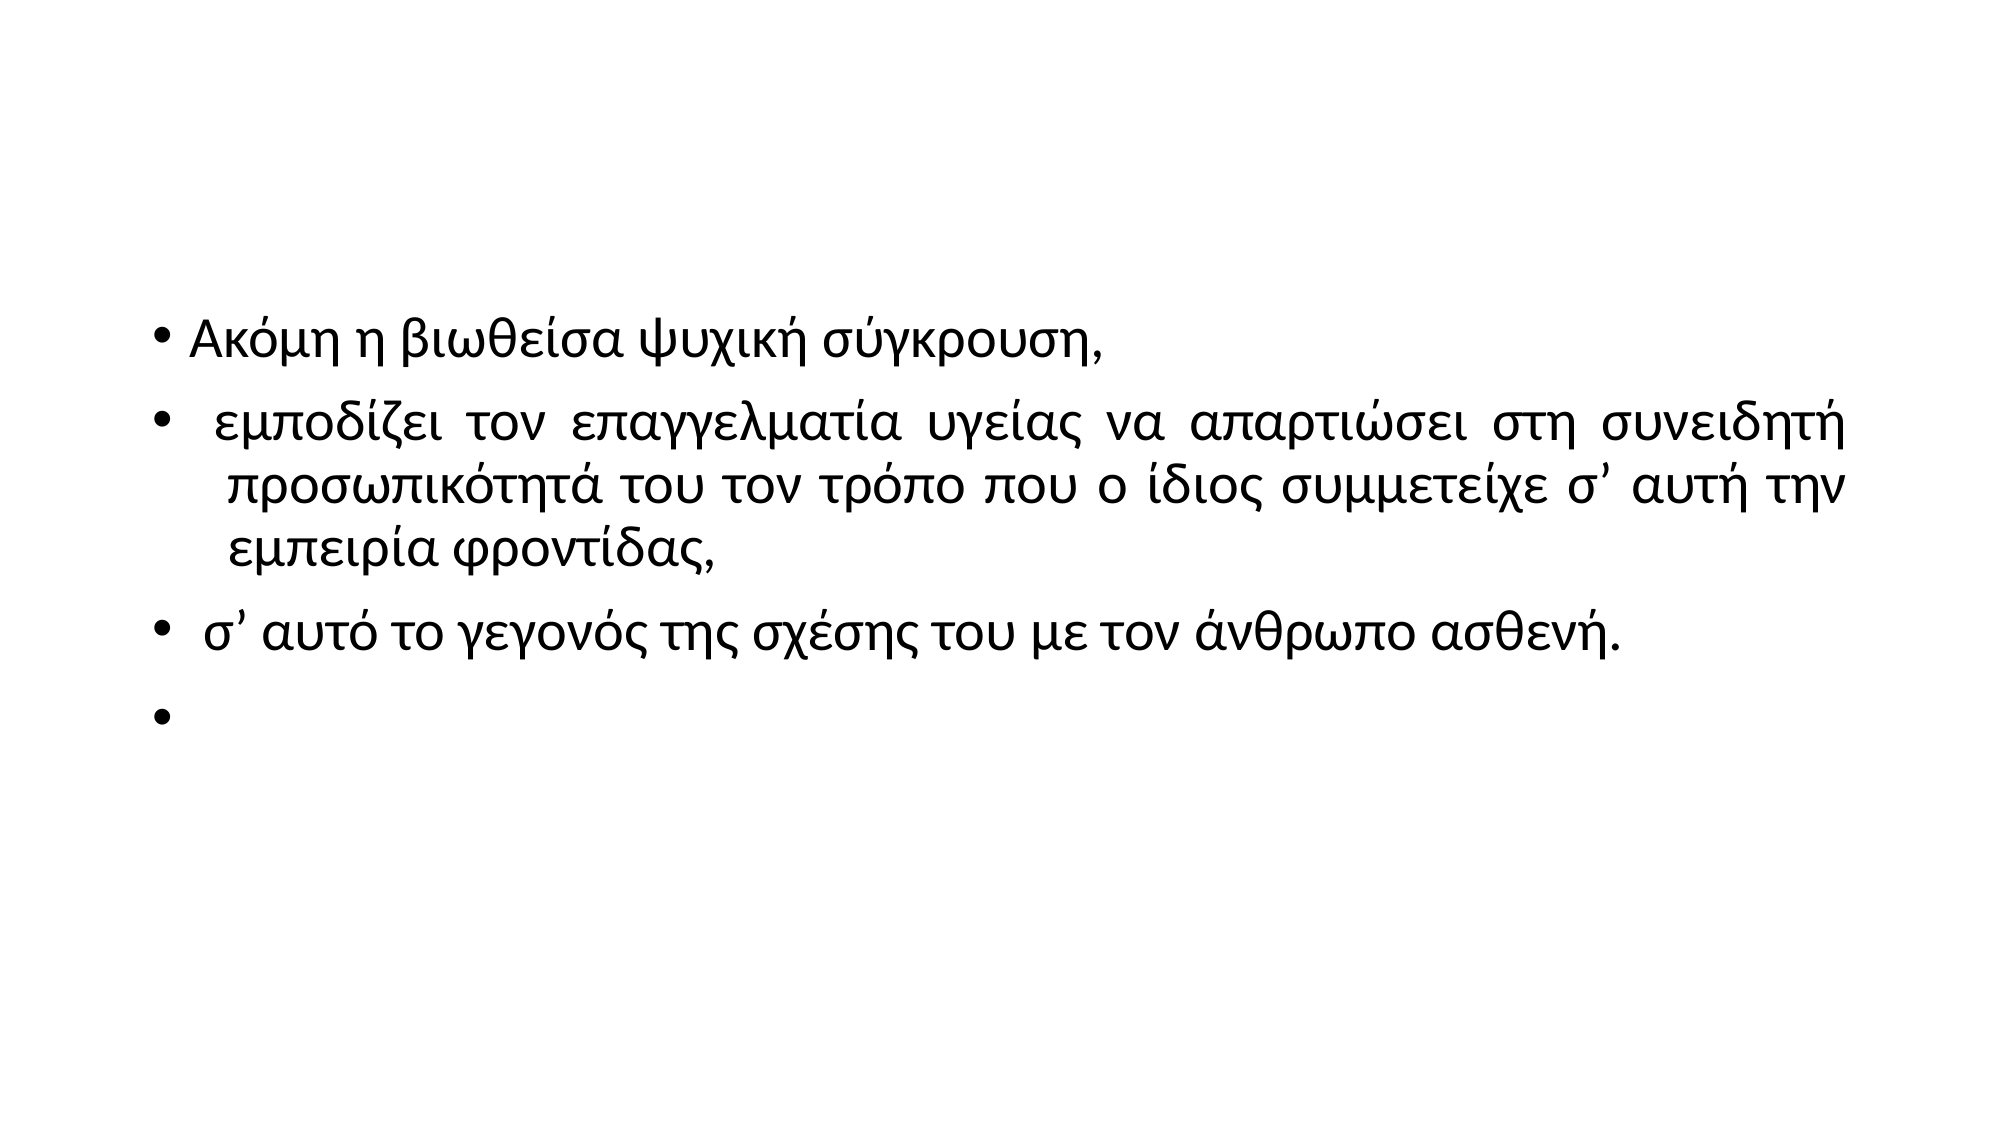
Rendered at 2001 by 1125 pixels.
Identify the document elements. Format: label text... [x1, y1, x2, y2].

list Ακόμη η βιωθείσα ψυχική σύγκρουση, εμποδίζει τον επαγγελματία υγείας να απαρτιώσει στη συνειδητή προσωπικότητά του τον τρόπο που ο ίδιος συμμετείχε σ’ αυτή την εμπειρία φροντίδας, σ’ αυτό το γεγονός της σχέσης του με τον άνθρωπο ασθενή. [137, 299, 1863, 1014]
